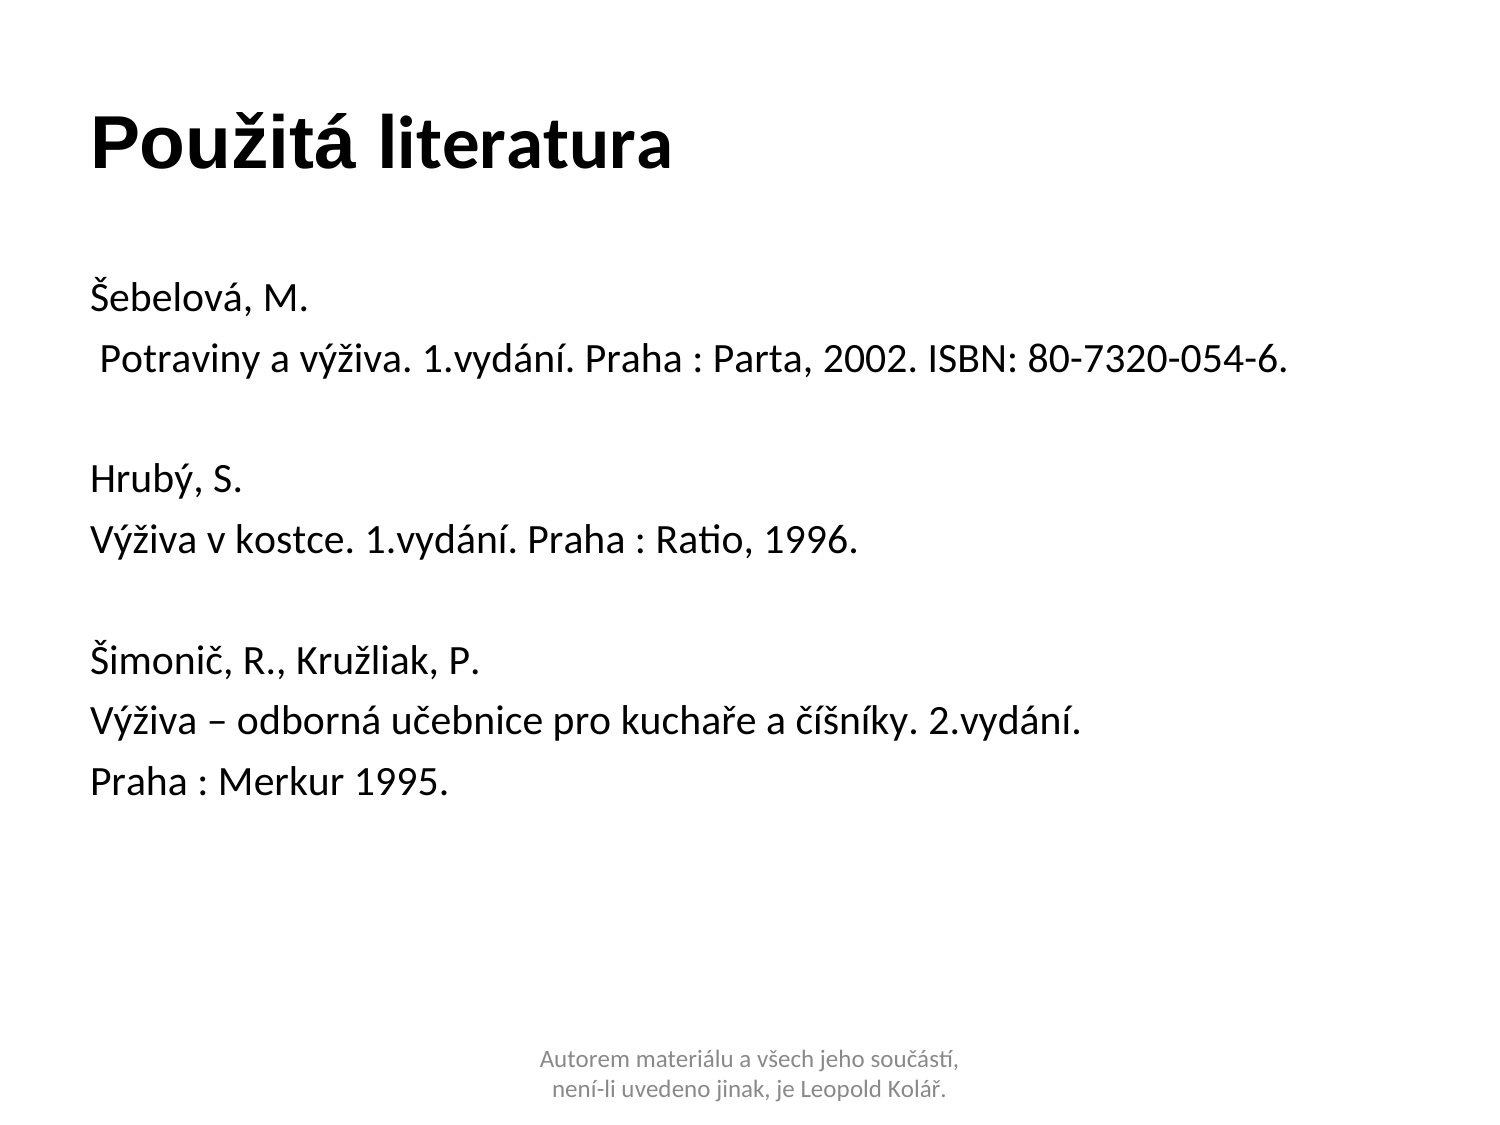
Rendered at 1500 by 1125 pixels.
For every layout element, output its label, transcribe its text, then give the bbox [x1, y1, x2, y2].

text_box Autorem materiálu a všech jeho součástí, není-li uvedeno jinak, je Leopold Kolář. [512, 1042, 988, 1103]
title Použitá literatura [75, 45, 1426, 233]
list Šebelová, M. Potraviny a výživa. 1.vydání. Praha : Parta, 2002. ISBN: 80-7320-054-6. Hrubý, S. Výživa v kostce. 1.vydání. Praha : Ratio, 1996. Šimonič, R., Kružliak, P. Výživa – odborná učebnice pro kuchaře a číšníky. 2.vydání. Praha : Merkur 1995. [75, 262, 1426, 1006]
